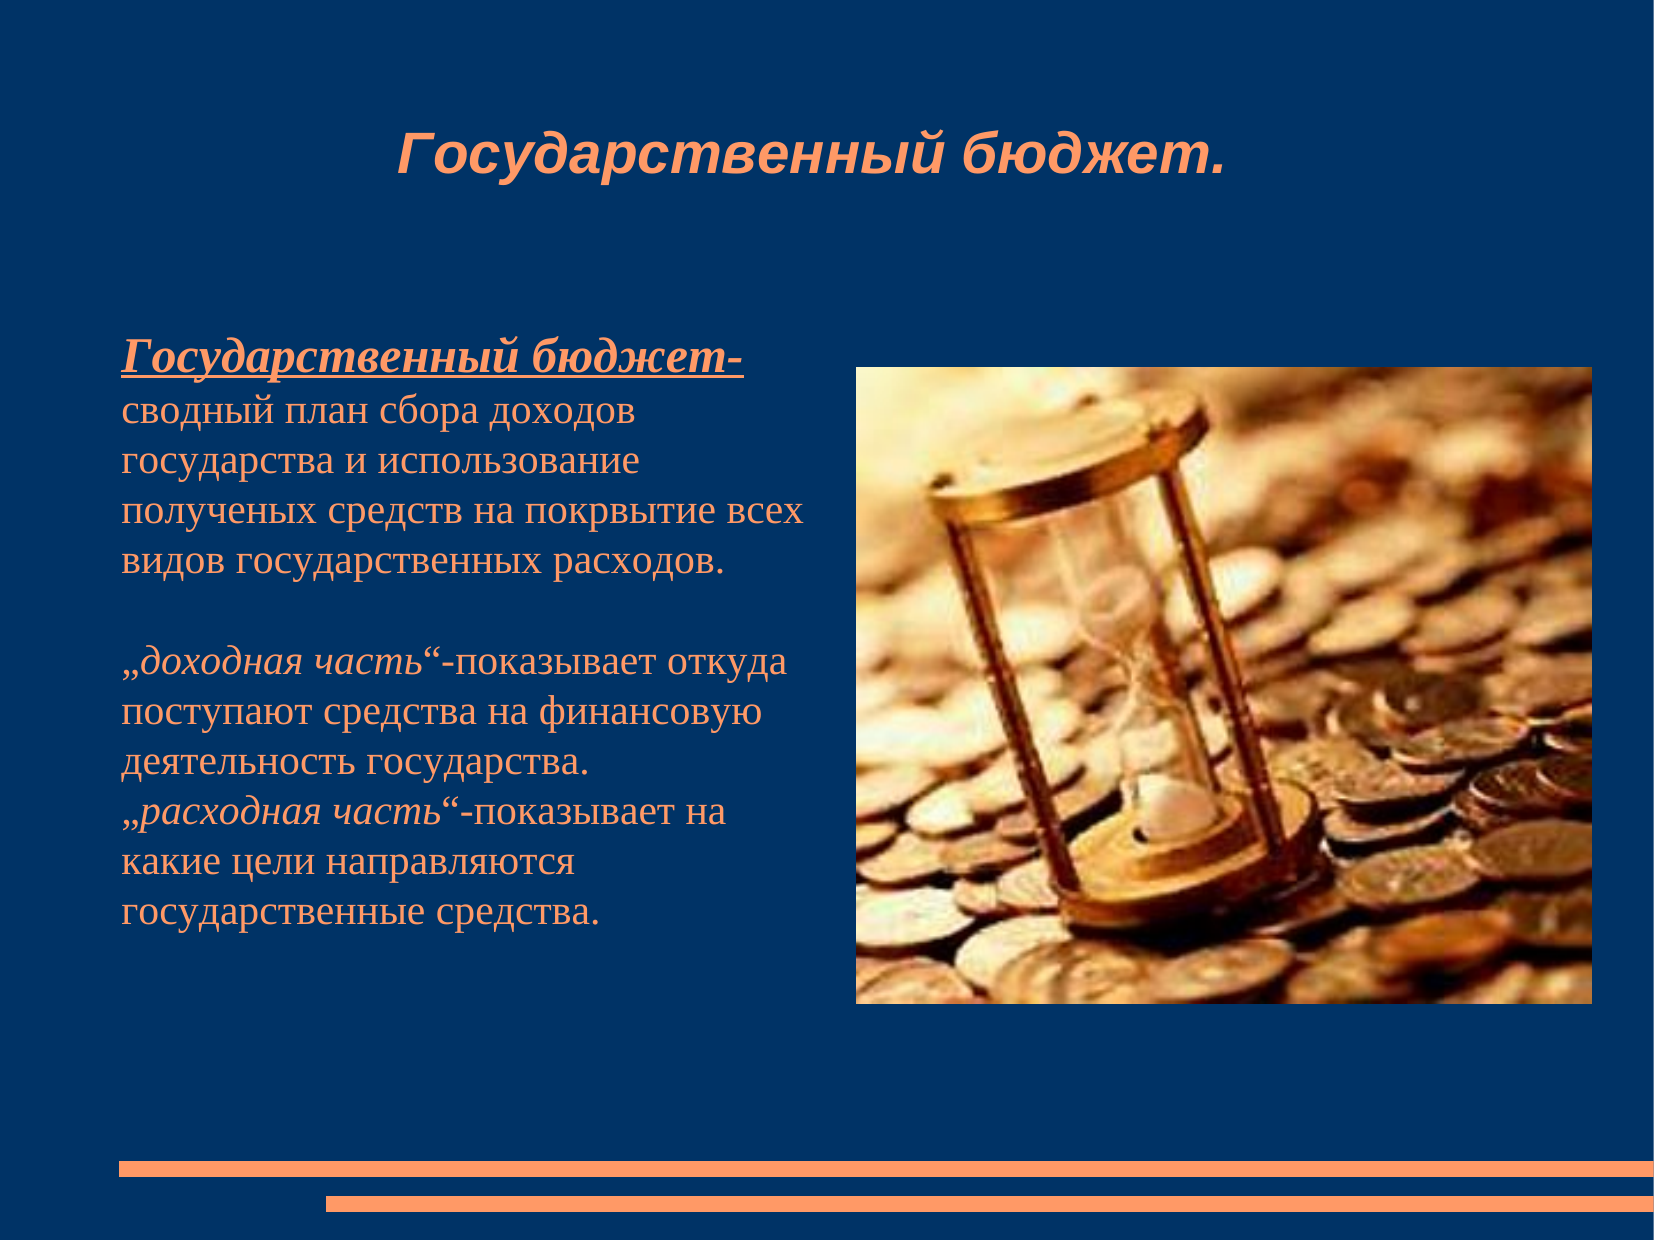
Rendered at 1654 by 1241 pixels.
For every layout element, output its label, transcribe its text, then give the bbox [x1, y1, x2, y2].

picture [856, 368, 1592, 1004]
title Государственный бюджет. [121, 46, 1534, 254]
list Государственный бюджет- сводный план сбора доходов государства и использование полученых средств на покрвытие всех видов государственных расходов. „доходная часть“-показывает откуда поступают средства на финансовую деятельность государства. „расходная часть“-показывает на какие цели направляются государственные средства. [121, 322, 824, 1132]
